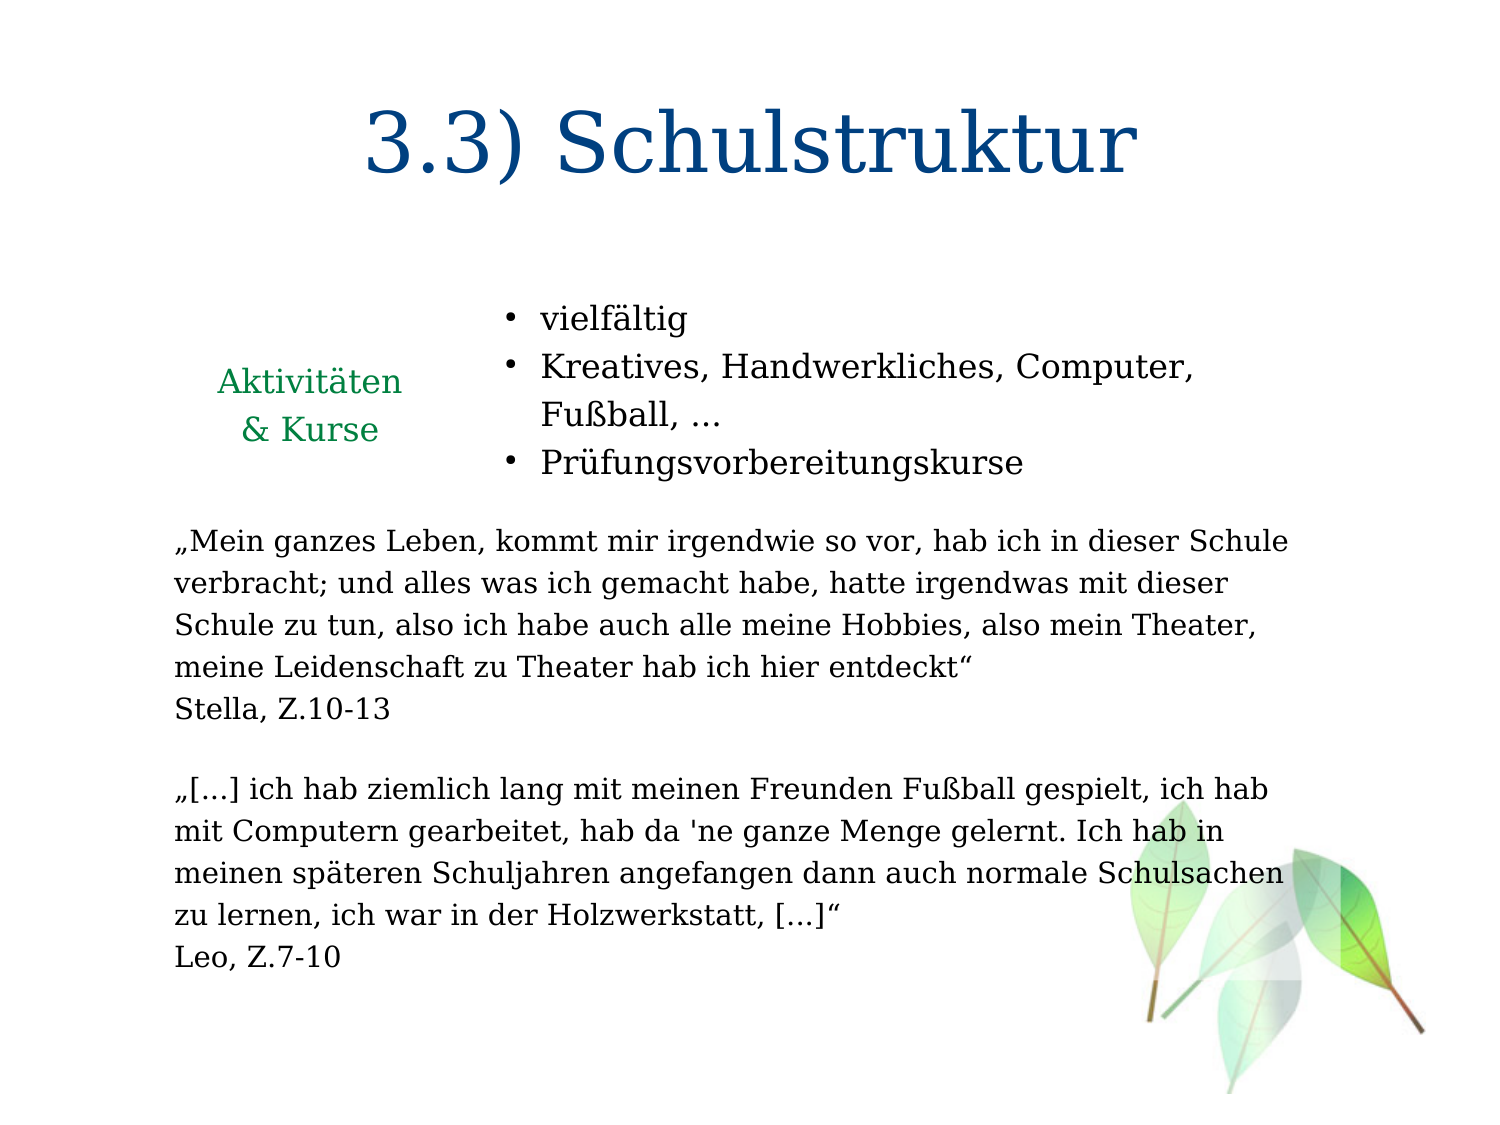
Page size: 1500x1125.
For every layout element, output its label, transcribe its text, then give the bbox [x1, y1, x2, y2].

text_box vielfältig Kreatives, Handwerkliches, Computer, Fußball, ... Prüfungsvorbereitungskurse [454, 242, 1341, 489]
text_box „[...] ich hab ziemlich lang mit meinen Freunden Fußball gespielt, ich hab mit Computern gearbeitet, hab da 'ne ganze Menge gelernt. Ich hab in meinen späteren Schuljahren angefangen dann auch normale Schulsachen zu lernen, ich war in der Holzwerkstatt, [...]“ Leo, Z.7-10 [159, 755, 1341, 974]
text_box Aktivitäten & Kurse [135, 344, 485, 448]
text_box „Mein ganzes Leben, kommt mir irgendwie so vor, hab ich in dieser Schule verbracht; und alles was ich gemacht habe, hatte irgendwas mit dieser Schule zu tun, also ich habe auch alle meine Hobbies, also mein Theater, meine Leidenschaft zu Theater hab ich hier entdeckt“ Stella, Z.10-13 [159, 507, 1341, 726]
picture [1130, 799, 1426, 1094]
title 3.3) Schulstruktur [75, 45, 1426, 233]
